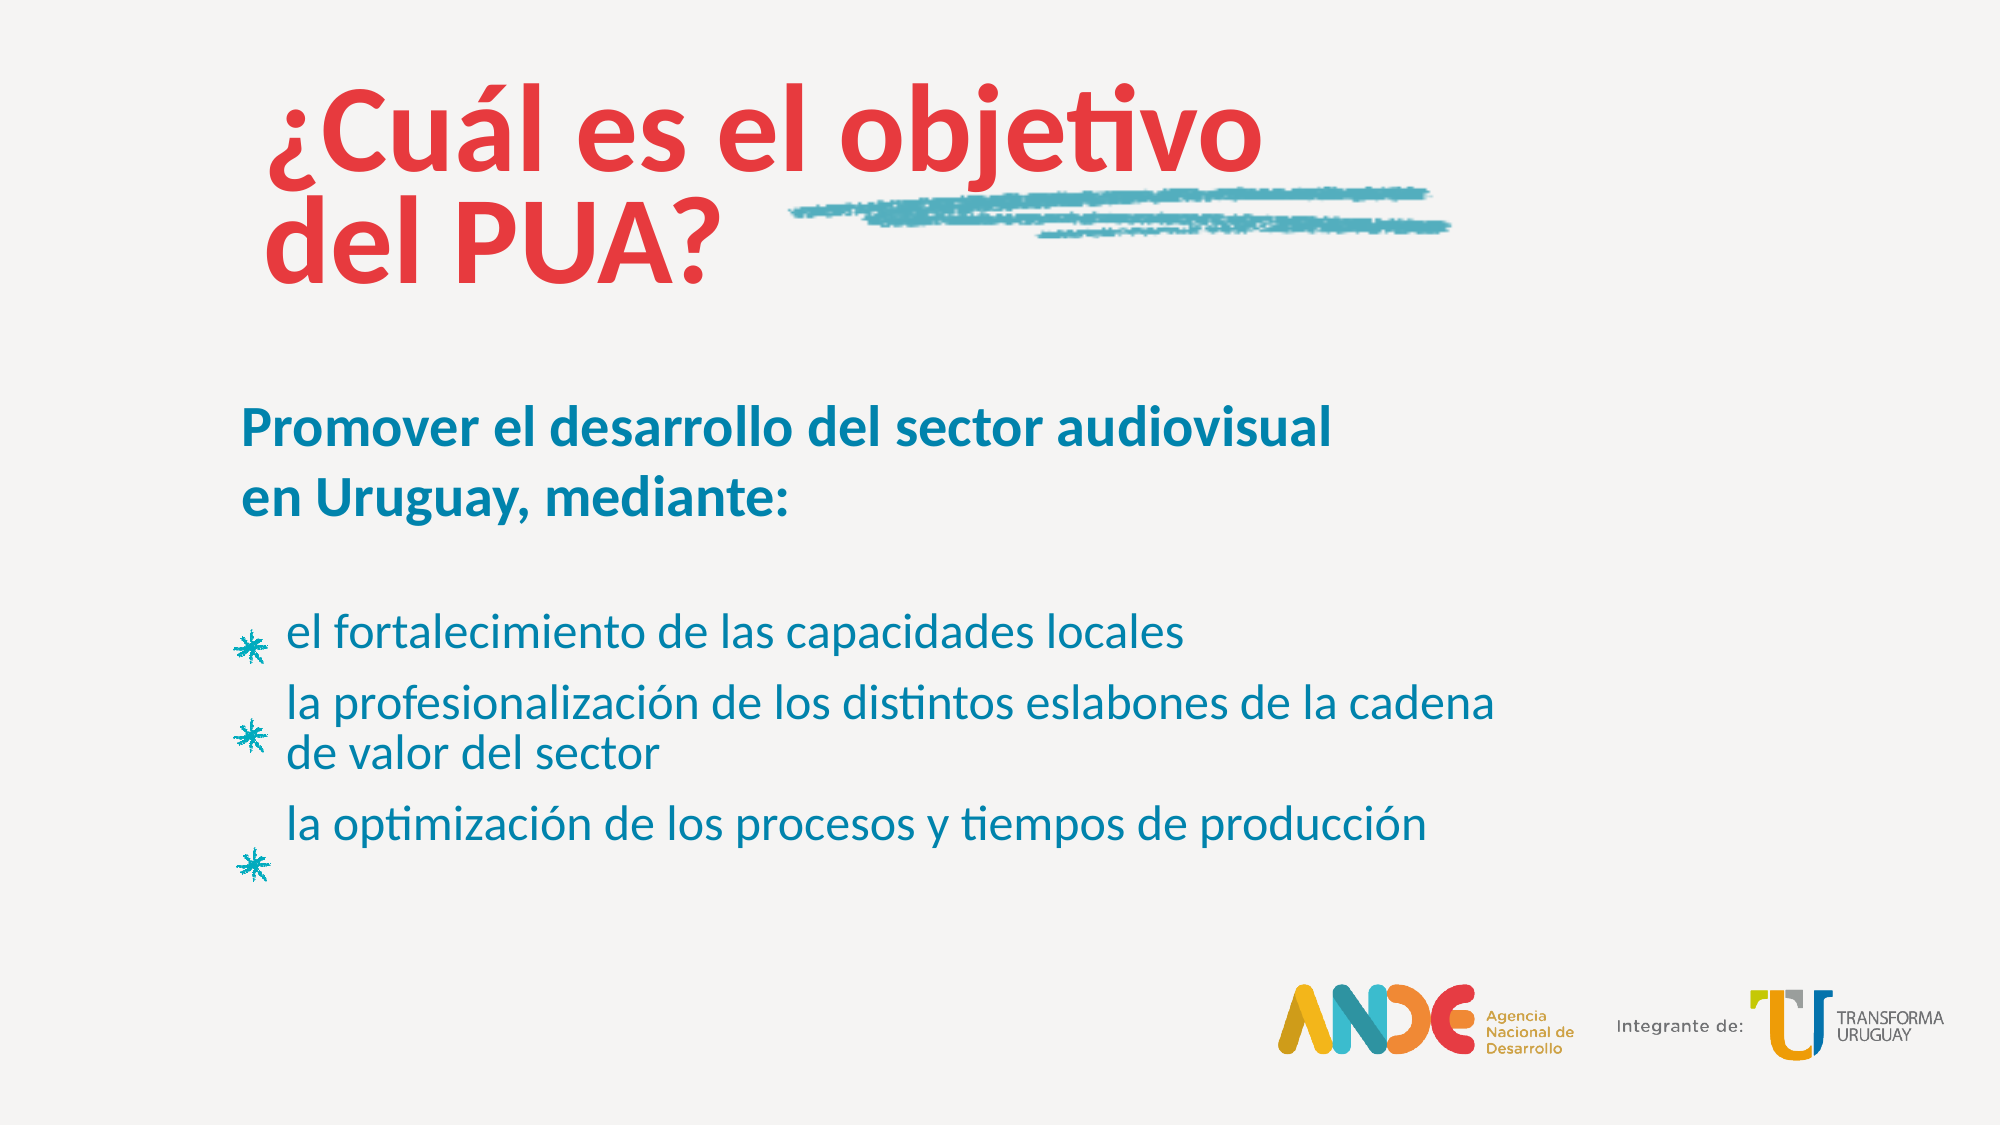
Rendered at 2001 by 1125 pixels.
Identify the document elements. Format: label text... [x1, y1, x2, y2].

picture [1255, 964, 1974, 1081]
picture [216, 614, 293, 688]
picture [750, 127, 1479, 274]
list el fortalecimiento de las capacidades locales la profesionalización de los distintos eslabones de la cadena de valor del sector la optimización de los procesos y tiempos de producción [271, 603, 1571, 1013]
picture [216, 703, 293, 776]
text_box Promover el desarrollo del sector audiovisual en Uruguay, mediante: [227, 381, 1385, 596]
picture [219, 832, 296, 905]
title ¿Cuál es el objetivo del PUA? [248, 0, 1318, 381]
